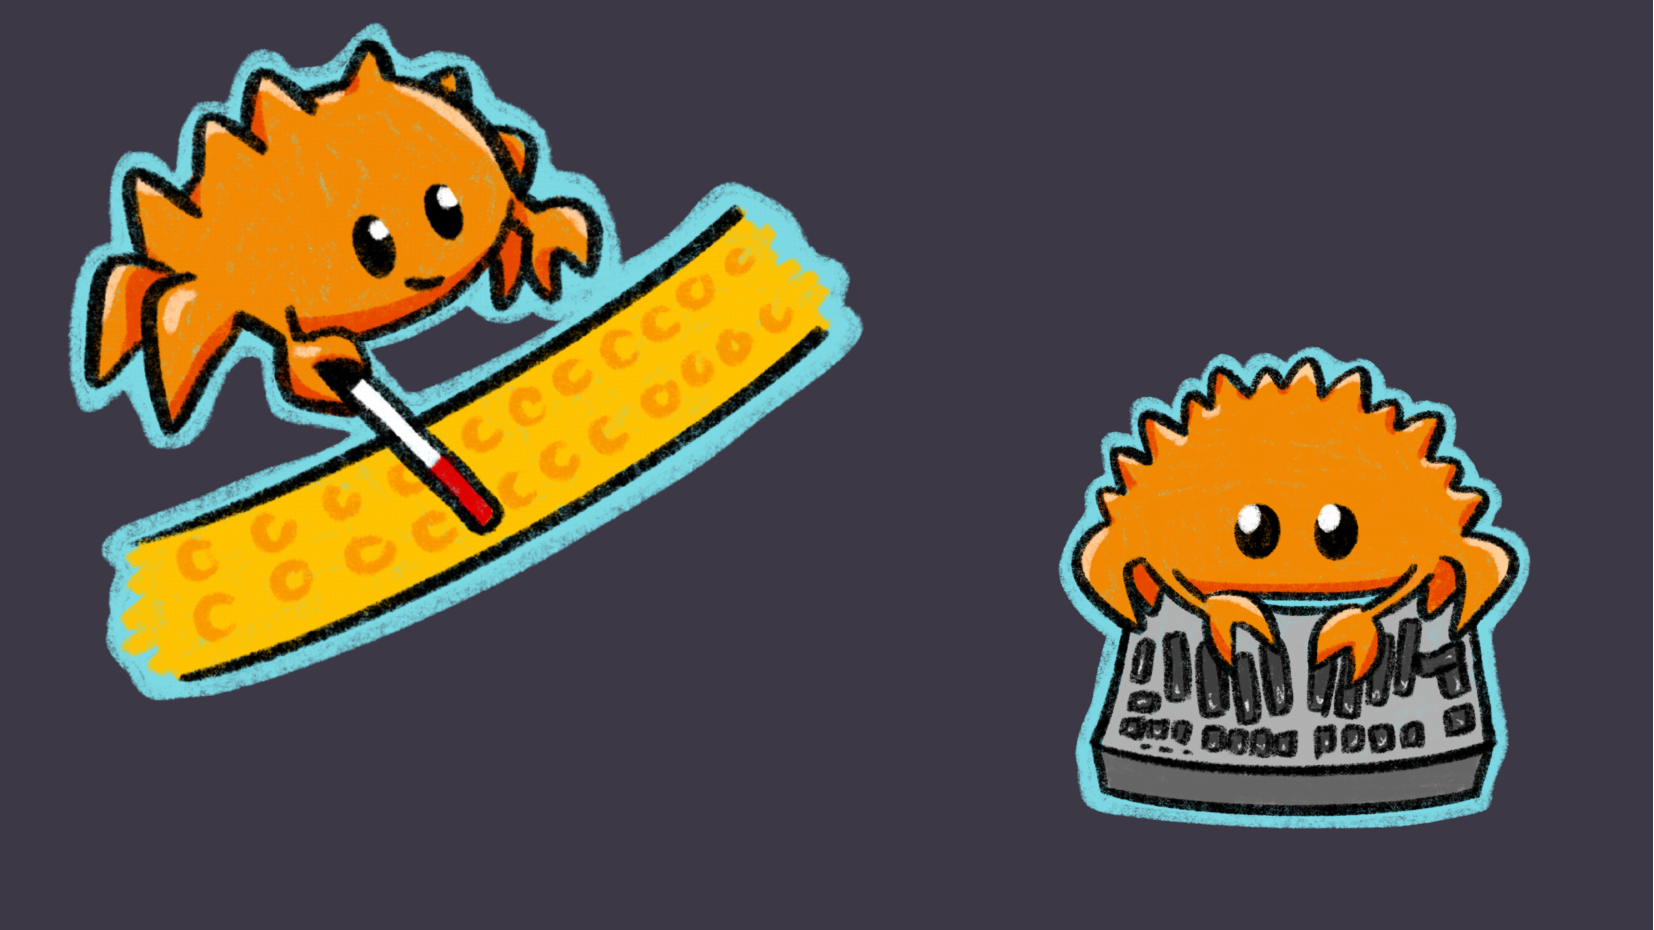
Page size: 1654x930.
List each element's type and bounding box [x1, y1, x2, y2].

picture [951, 245, 1637, 930]
picture [0, 0, 931, 827]
